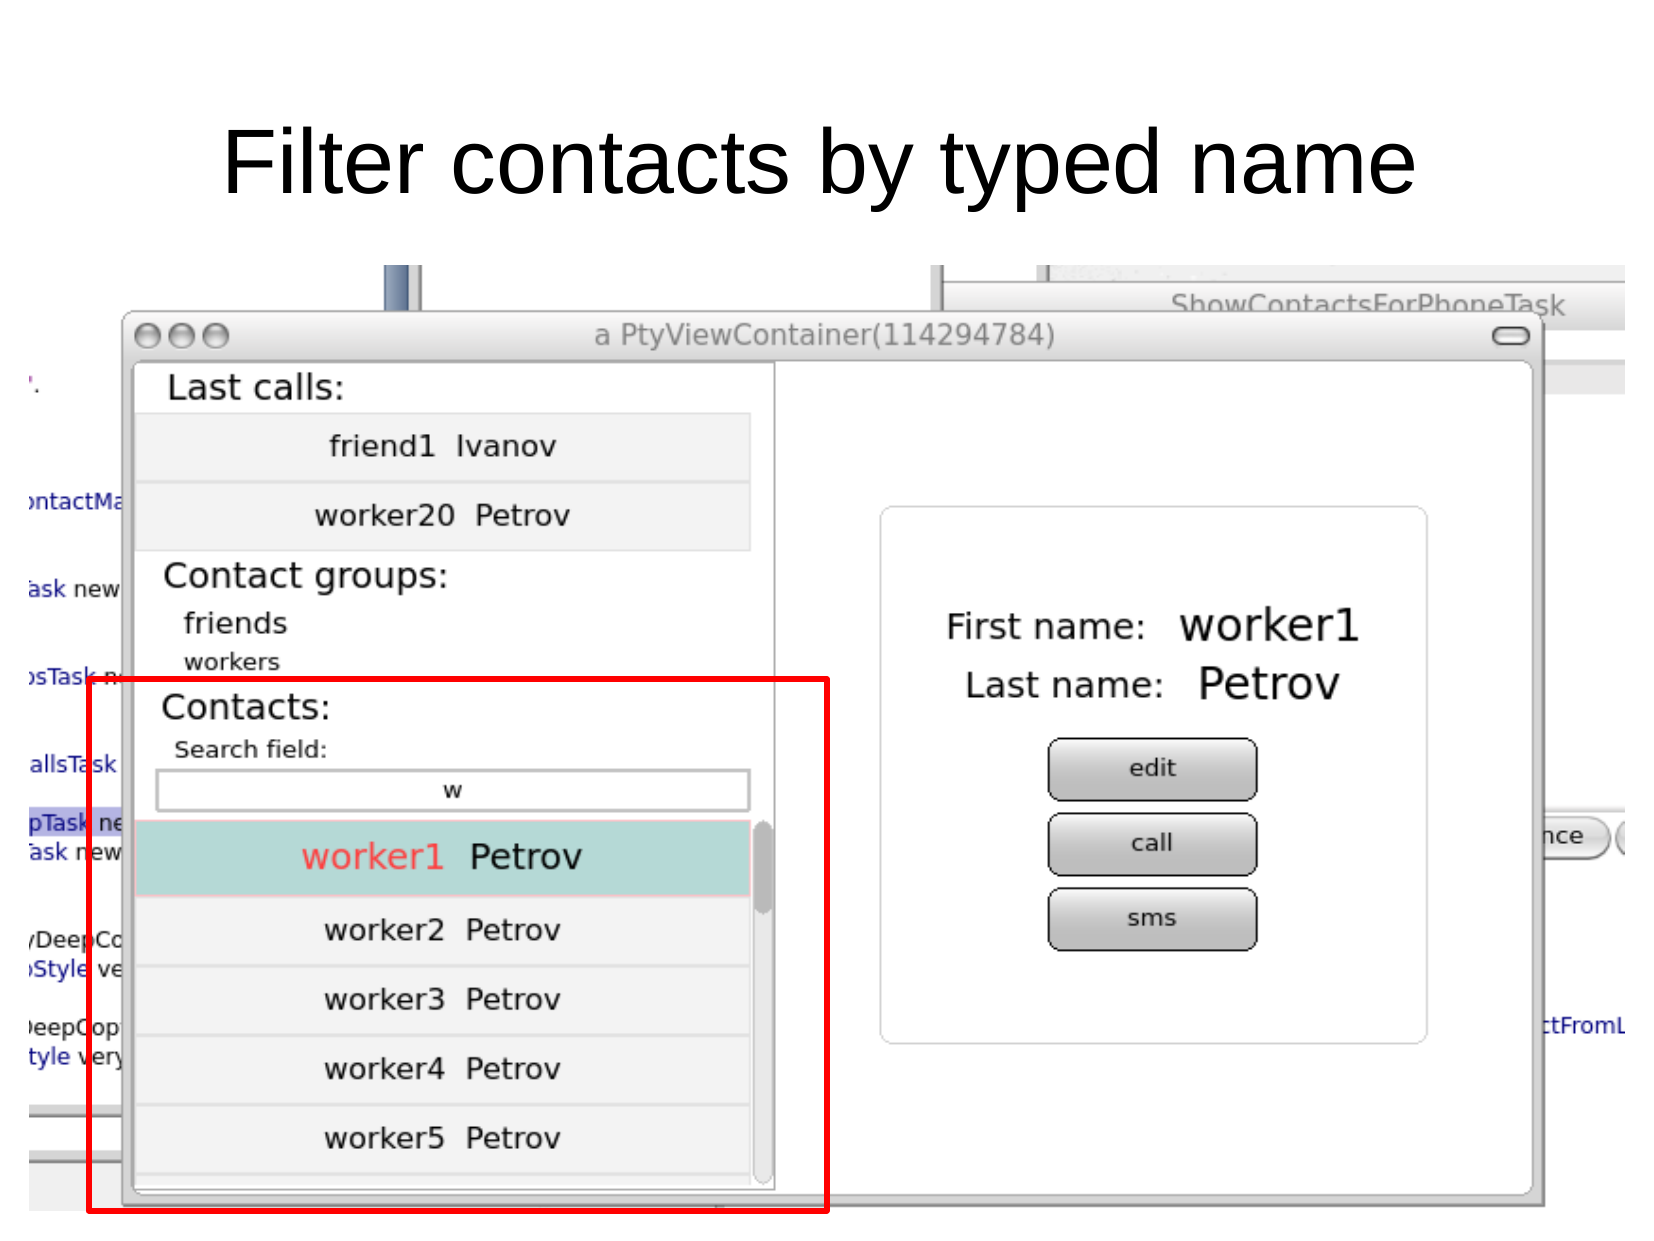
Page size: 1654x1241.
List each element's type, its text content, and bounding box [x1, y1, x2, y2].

title Filter contacts by typed name [76, 58, 1565, 265]
picture [92, 682, 824, 1208]
picture [29, 265, 1625, 1211]
